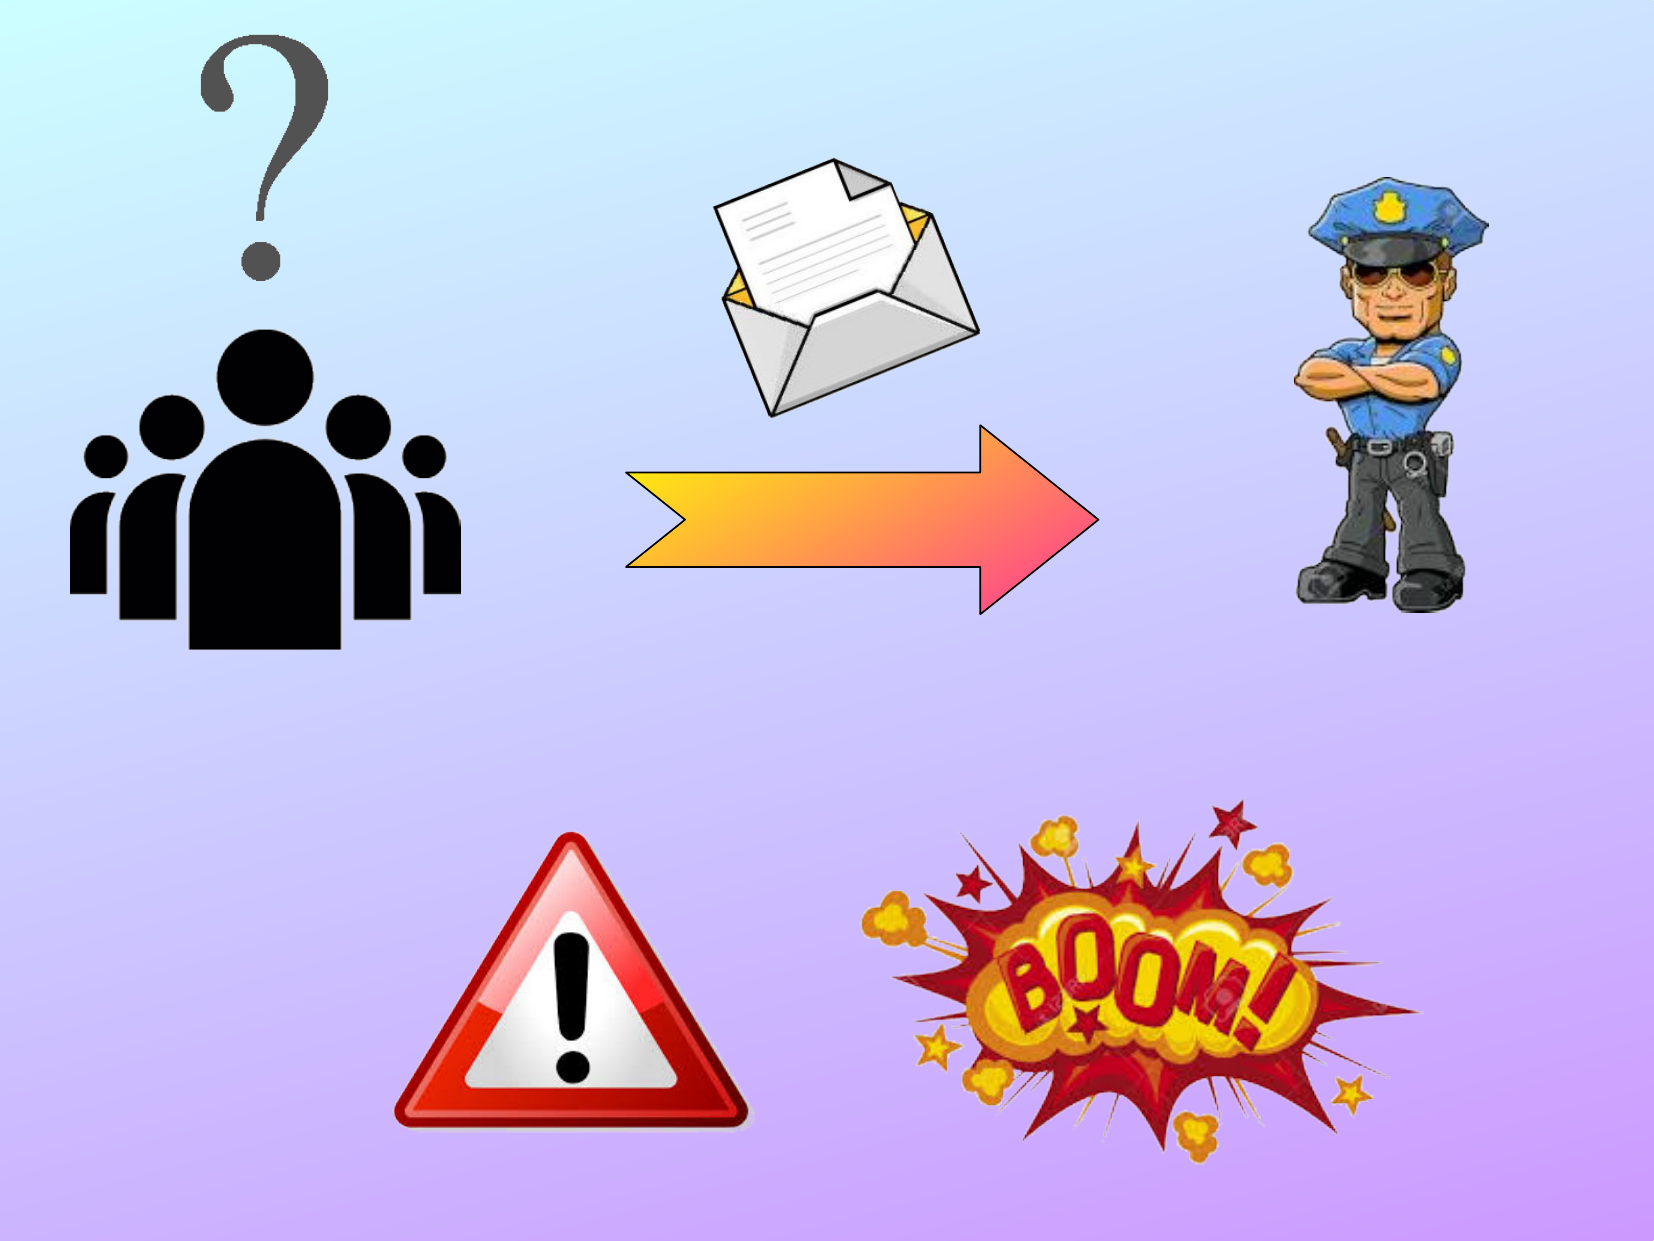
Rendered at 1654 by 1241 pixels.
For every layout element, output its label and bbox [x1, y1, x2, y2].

picture [673, 118, 994, 433]
picture [387, 826, 756, 1134]
picture [70, 20, 461, 686]
picture [1294, 177, 1489, 613]
picture [856, 791, 1430, 1173]
text_box [625, 425, 1099, 615]
